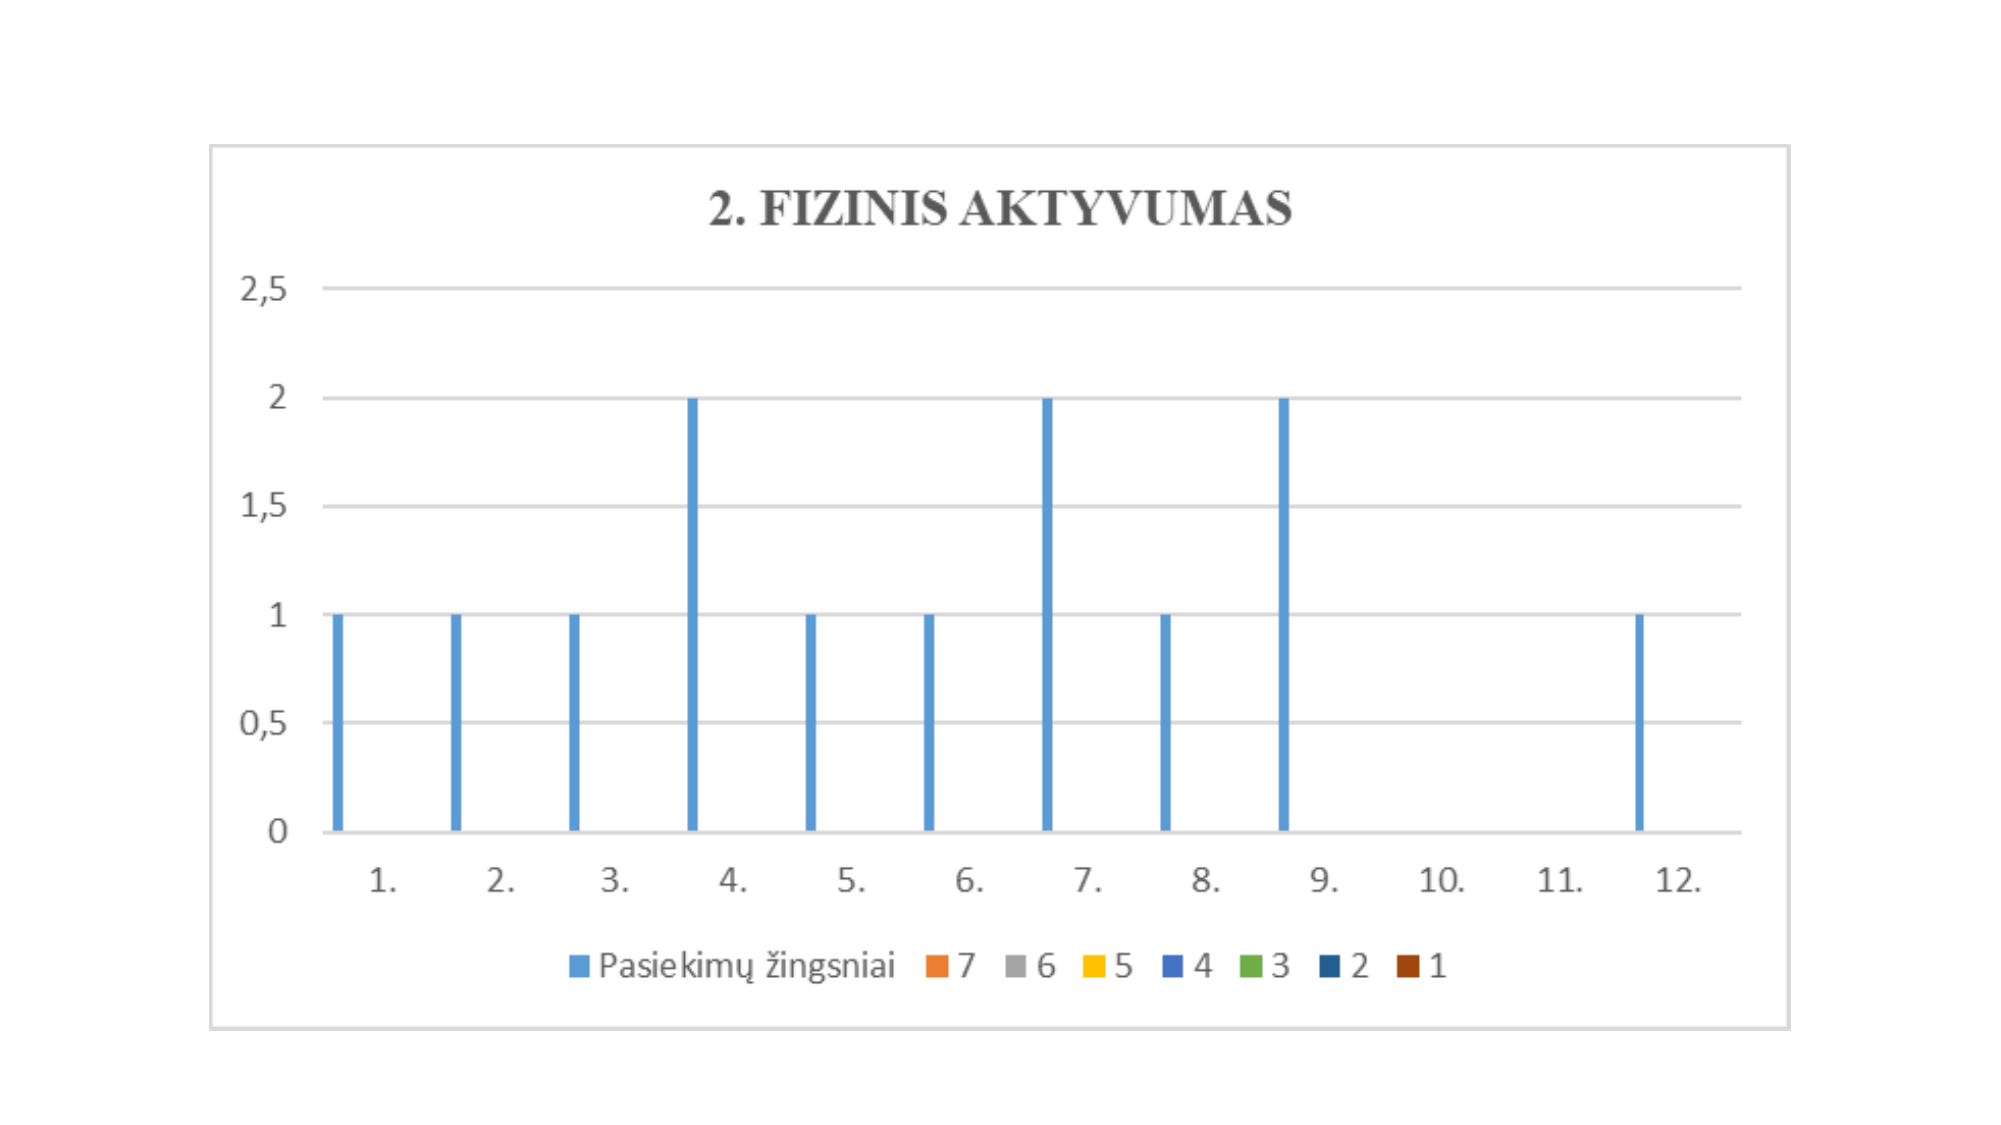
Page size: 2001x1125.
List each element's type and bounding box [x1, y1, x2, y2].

picture [209, 144, 1791, 1031]
